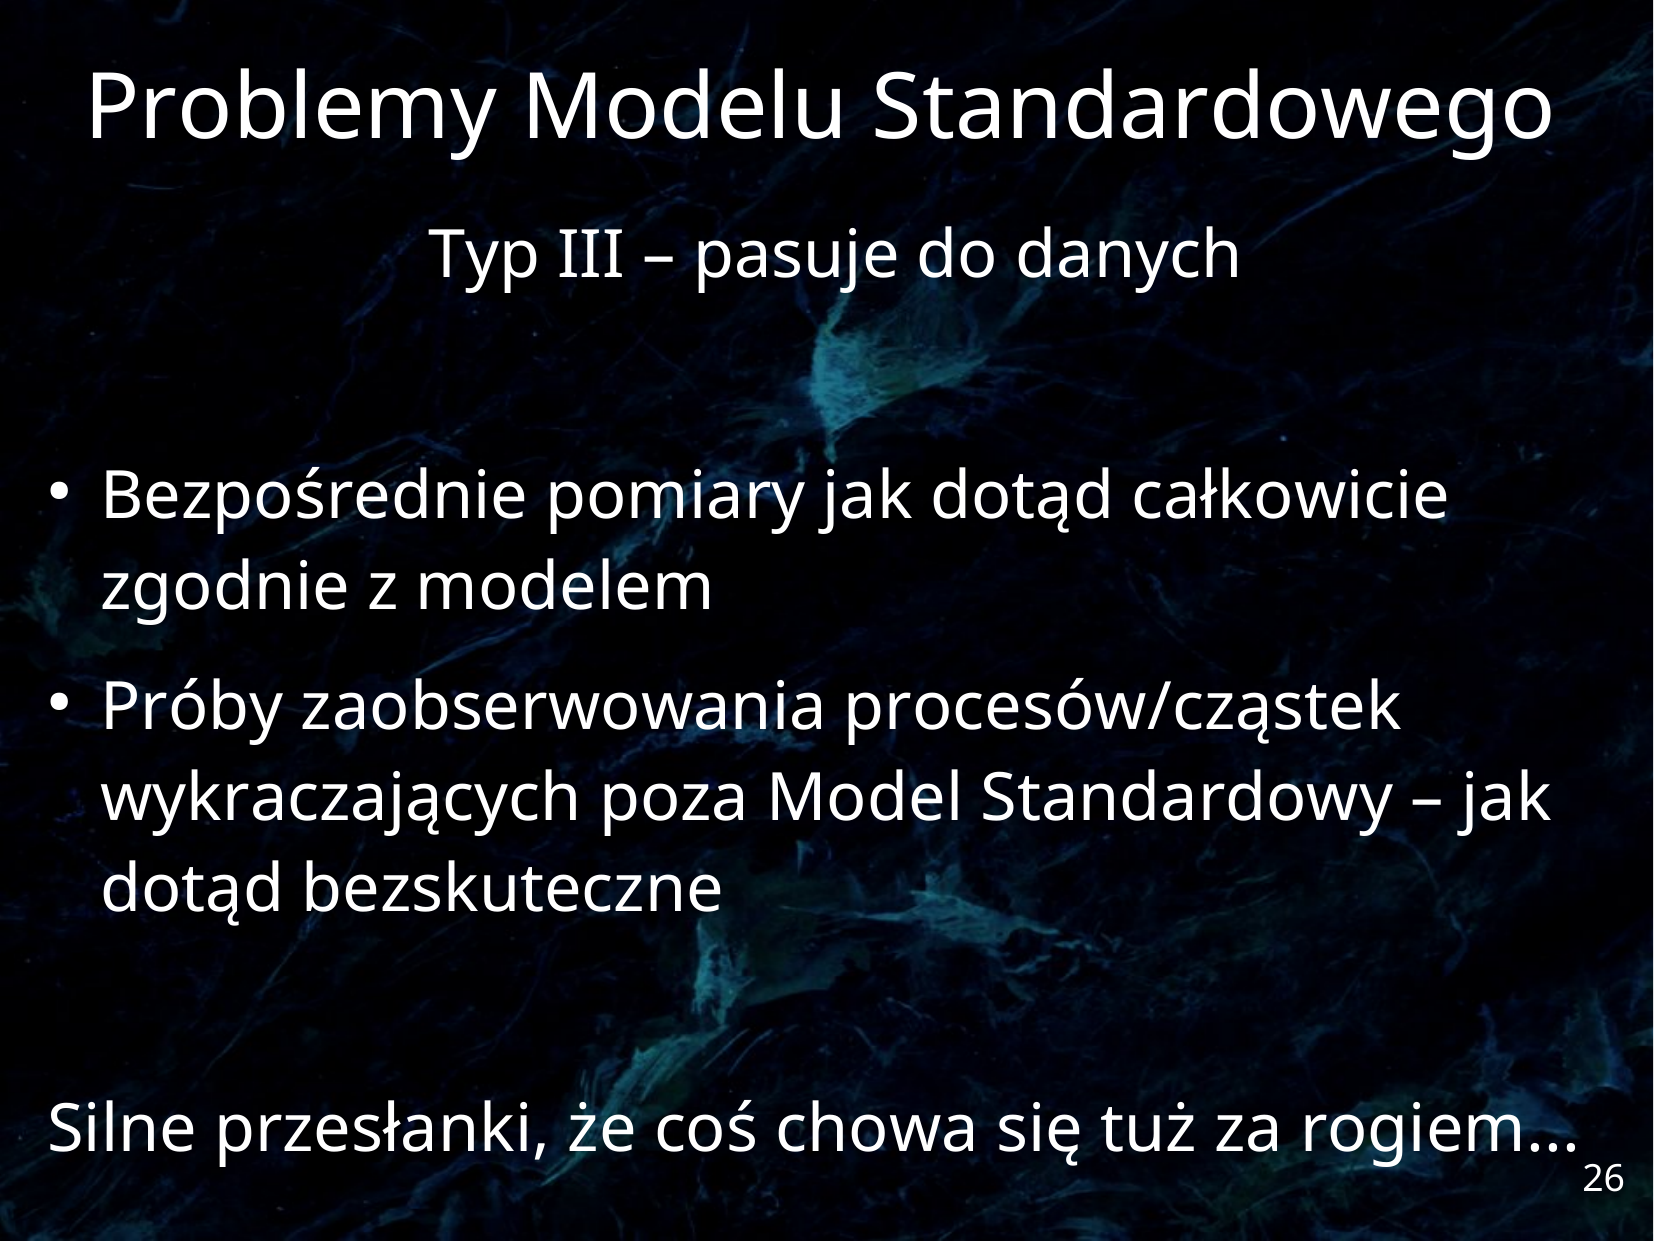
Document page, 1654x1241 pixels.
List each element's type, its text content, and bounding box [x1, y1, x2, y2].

list Typ III – pasuje do danych Bezpośrednie pomiary jak dotąd całkowicie zgodnie z modelem Próby zaobserwowania procesów/cząstek wykraczających poza Model Standardowy – jak dotąd bezskuteczne Silne przesłanki, że coś chowa się tuż za rogiem... [29, 206, 1625, 1192]
picture [0, 0, 1654, 1241]
title Problemy Modelu Standardowego [77, 29, 1565, 178]
